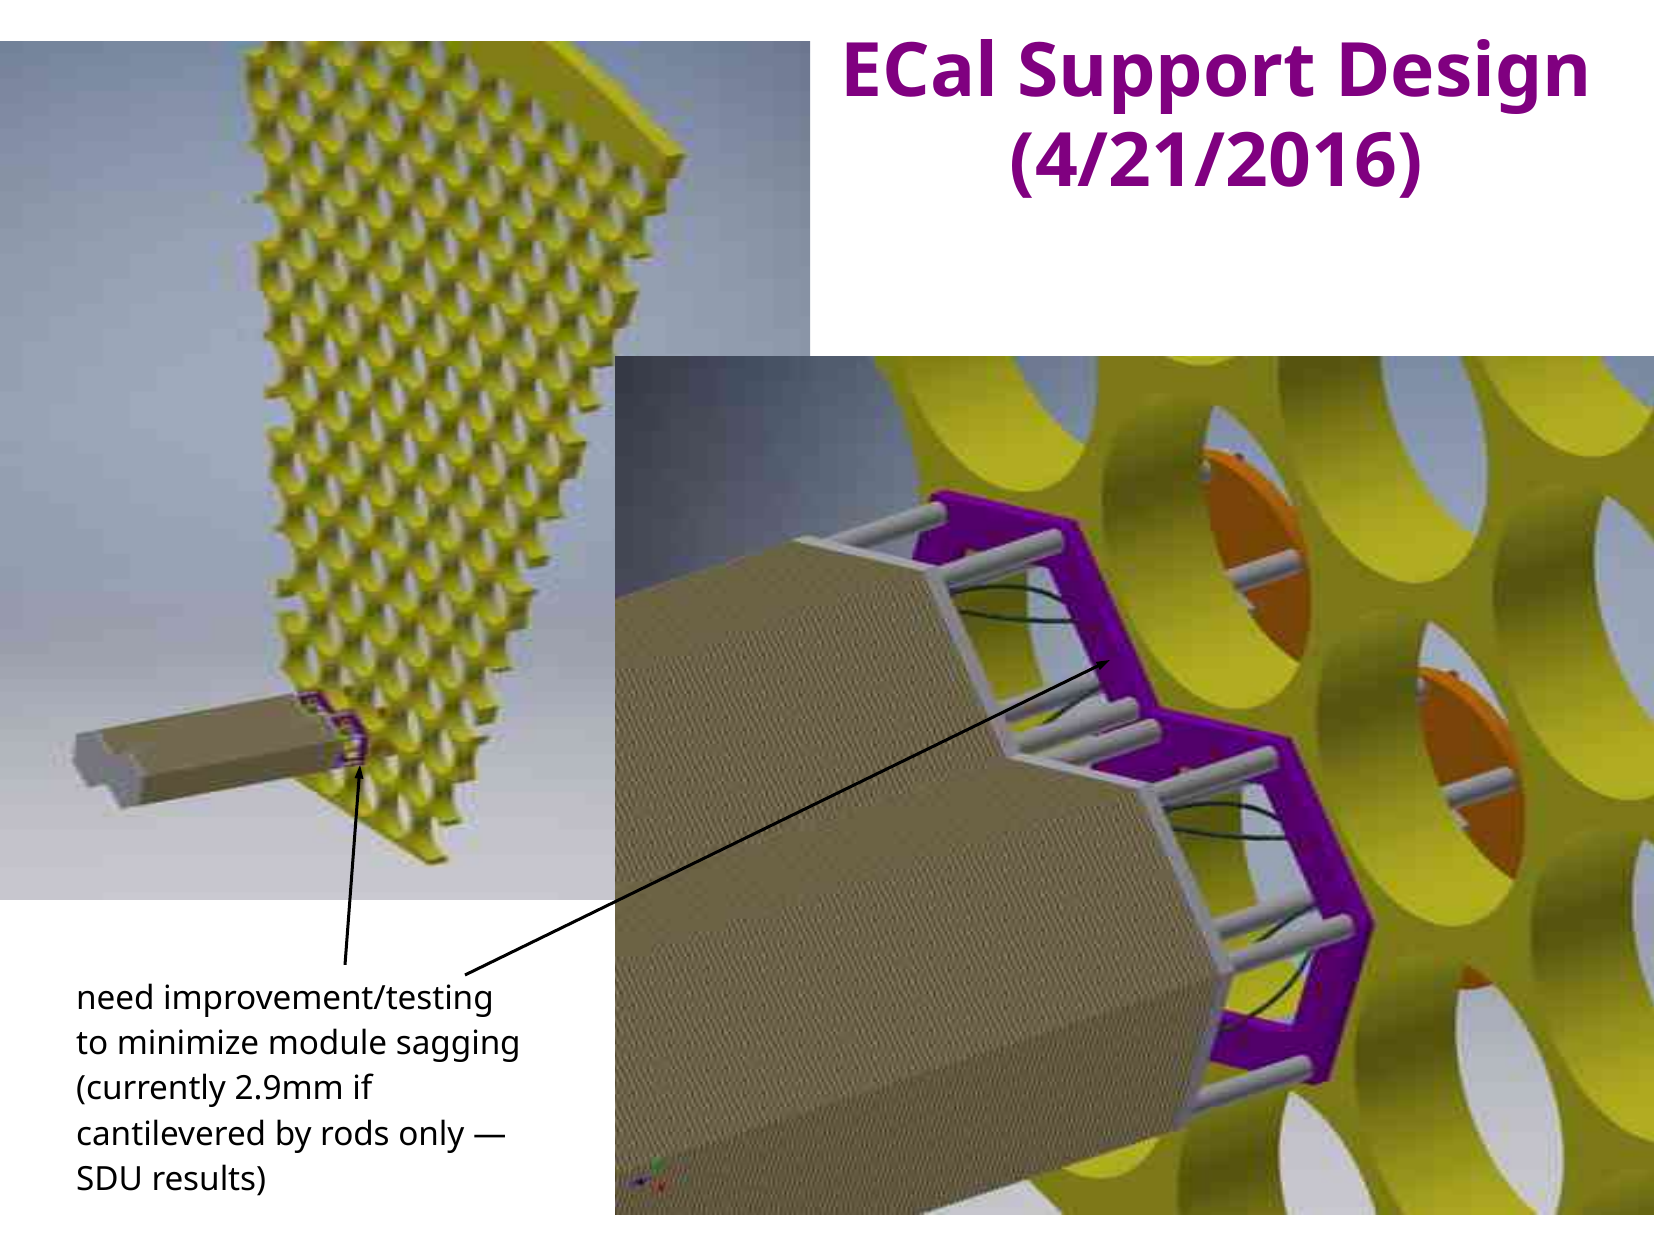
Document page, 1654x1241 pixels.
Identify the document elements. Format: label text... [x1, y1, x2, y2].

text_box need improvement/testing to minimize module sagging (currently 2.9mm if cantilevered by rods only ― SDU results) [60, 964, 541, 1216]
title ECal Support Design (4/21/2016) [780, 13, 1654, 152]
picture [0, 41, 1654, 1216]
